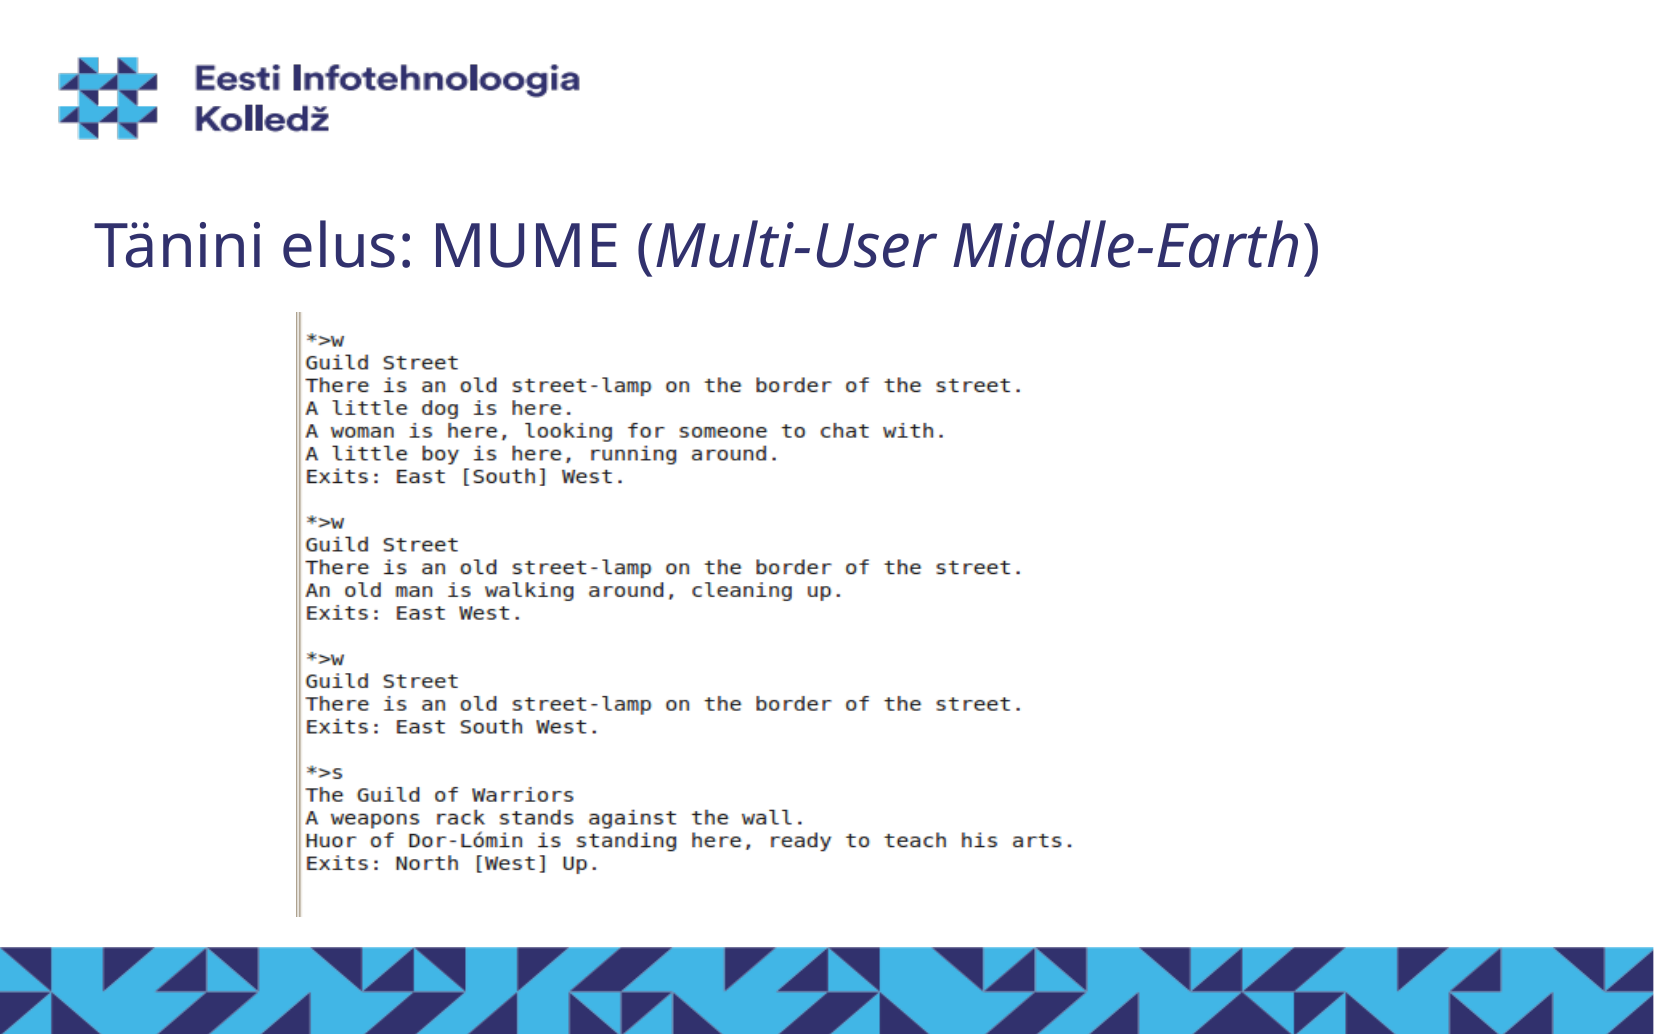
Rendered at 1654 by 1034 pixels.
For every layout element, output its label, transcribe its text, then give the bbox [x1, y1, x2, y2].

title Tänini elus: MUME (Multi-User Middle-Earth) [94, 157, 1607, 330]
picture [296, 312, 1134, 917]
